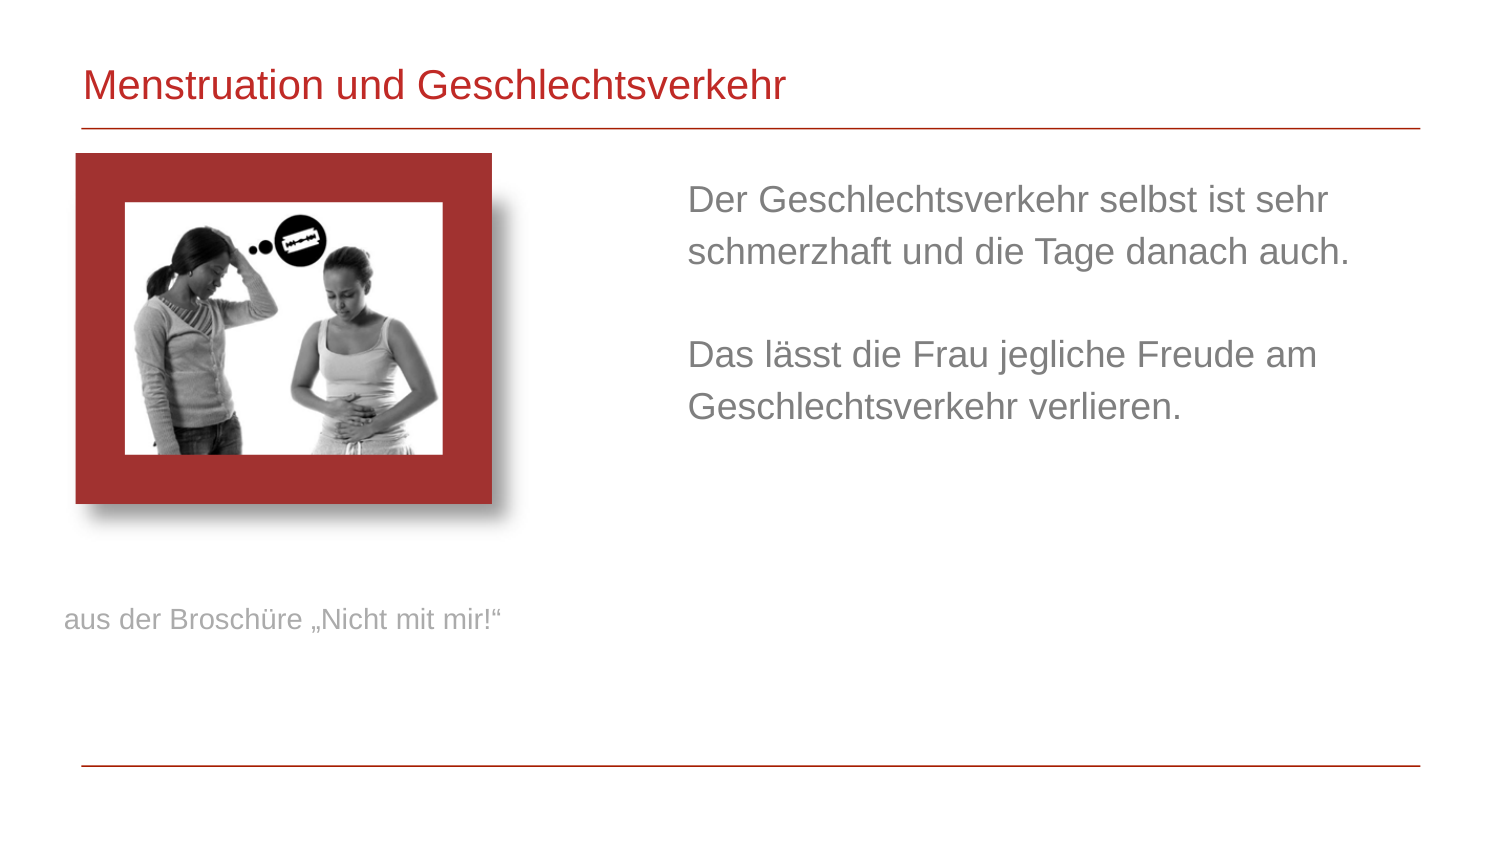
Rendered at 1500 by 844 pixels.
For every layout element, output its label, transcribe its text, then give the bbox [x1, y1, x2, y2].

text_box aus der Broschüre „Nicht mit mir!“ [48, 580, 535, 662]
text_box Der Geschlechtsverkehr selbst ist sehr schmerzhaft und die Tage danach auch. Das lässt die Frau jegliche Freude am Geschlechtsverkehr verlieren. [672, 153, 1437, 742]
picture [62, 153, 535, 547]
text_box Menstruation und Geschlechtsverkehr [67, 43, 1078, 117]
